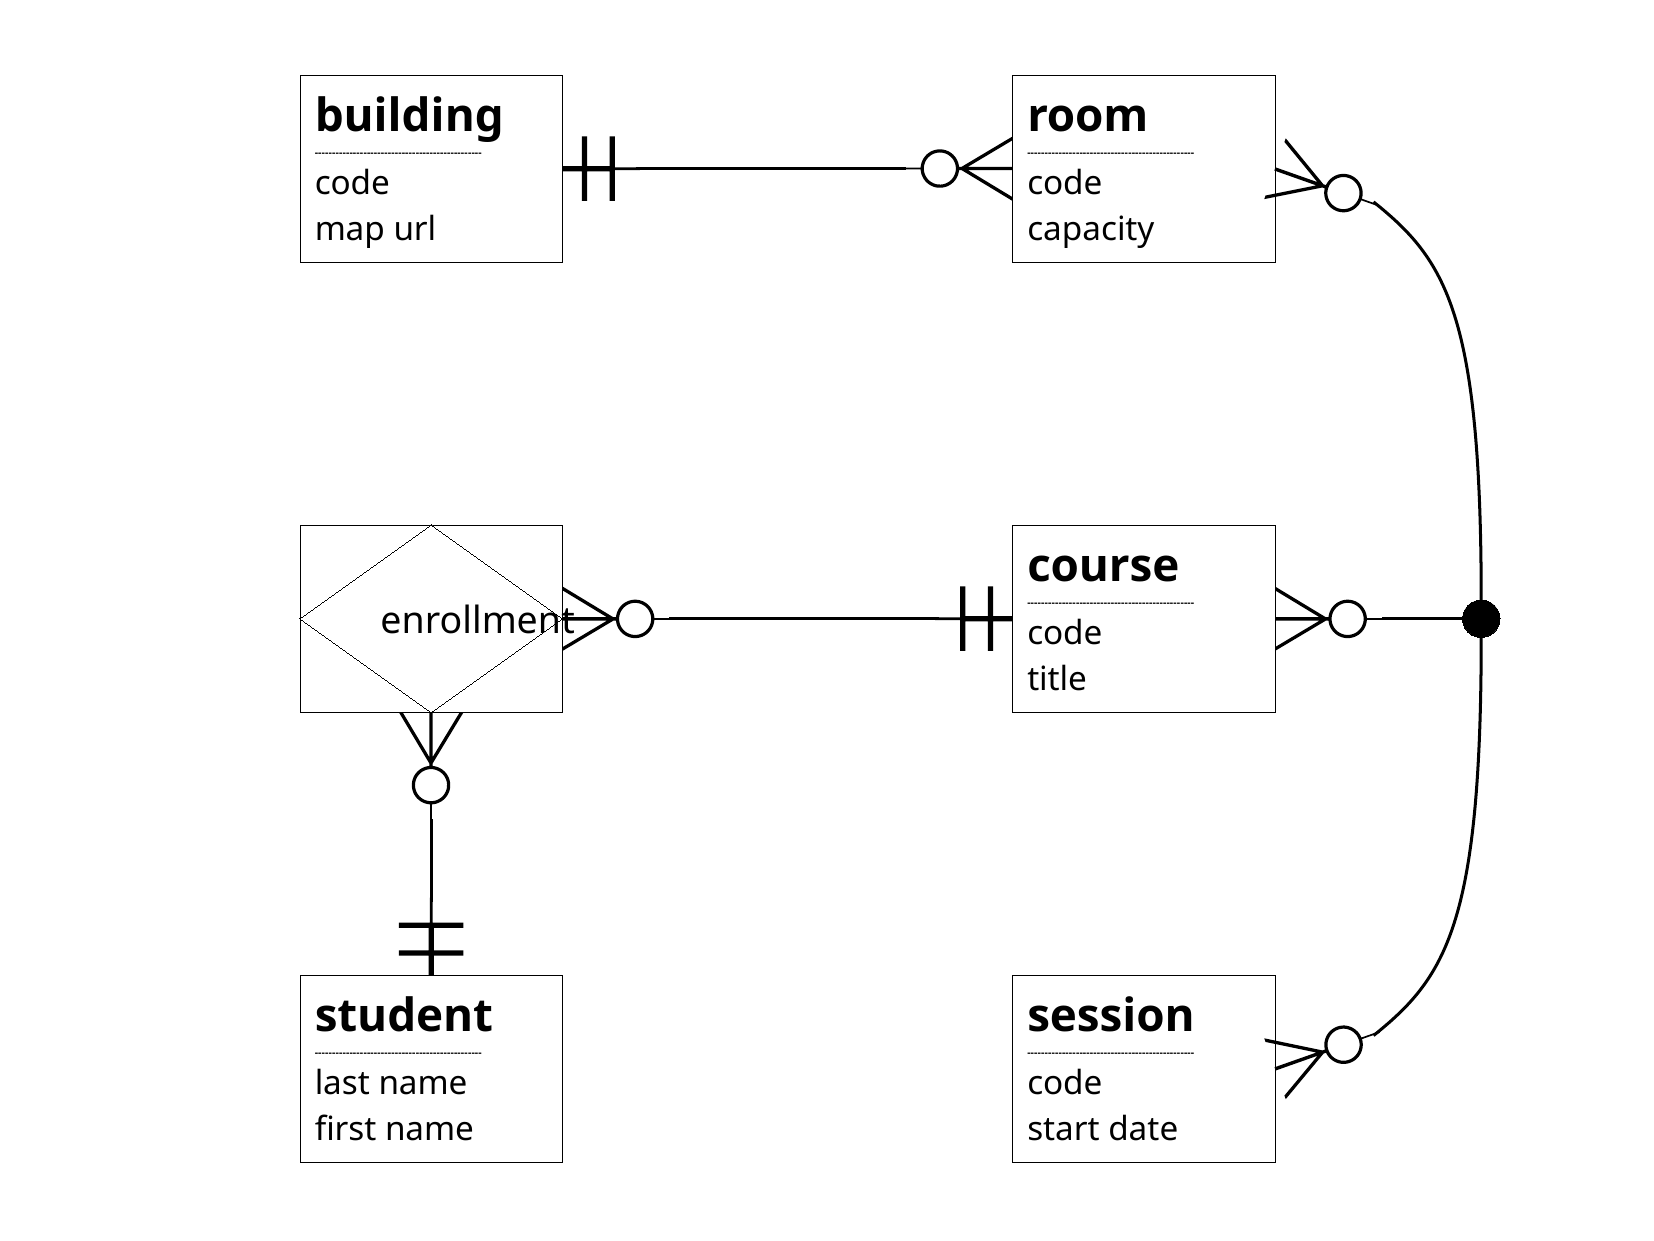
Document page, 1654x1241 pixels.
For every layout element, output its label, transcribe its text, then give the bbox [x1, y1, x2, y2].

text_box [433, 525, 563, 618]
text_box [433, 620, 563, 713]
text_box [1462, 600, 1501, 638]
text_box enrollment [299, 524, 563, 712]
text_box building ------------------------------------------------ code map url [300, 75, 563, 263]
text_box course ------------------------------------------------ code title [1012, 525, 1276, 713]
text_box room ------------------------------------------------ code capacity [1012, 75, 1276, 263]
text_box [300, 525, 429, 617]
text_box [300, 620, 429, 713]
text_box student ------------------------------------------------ last name first name [300, 975, 563, 1163]
text_box session ------------------------------------------------ code start date [1012, 975, 1276, 1163]
